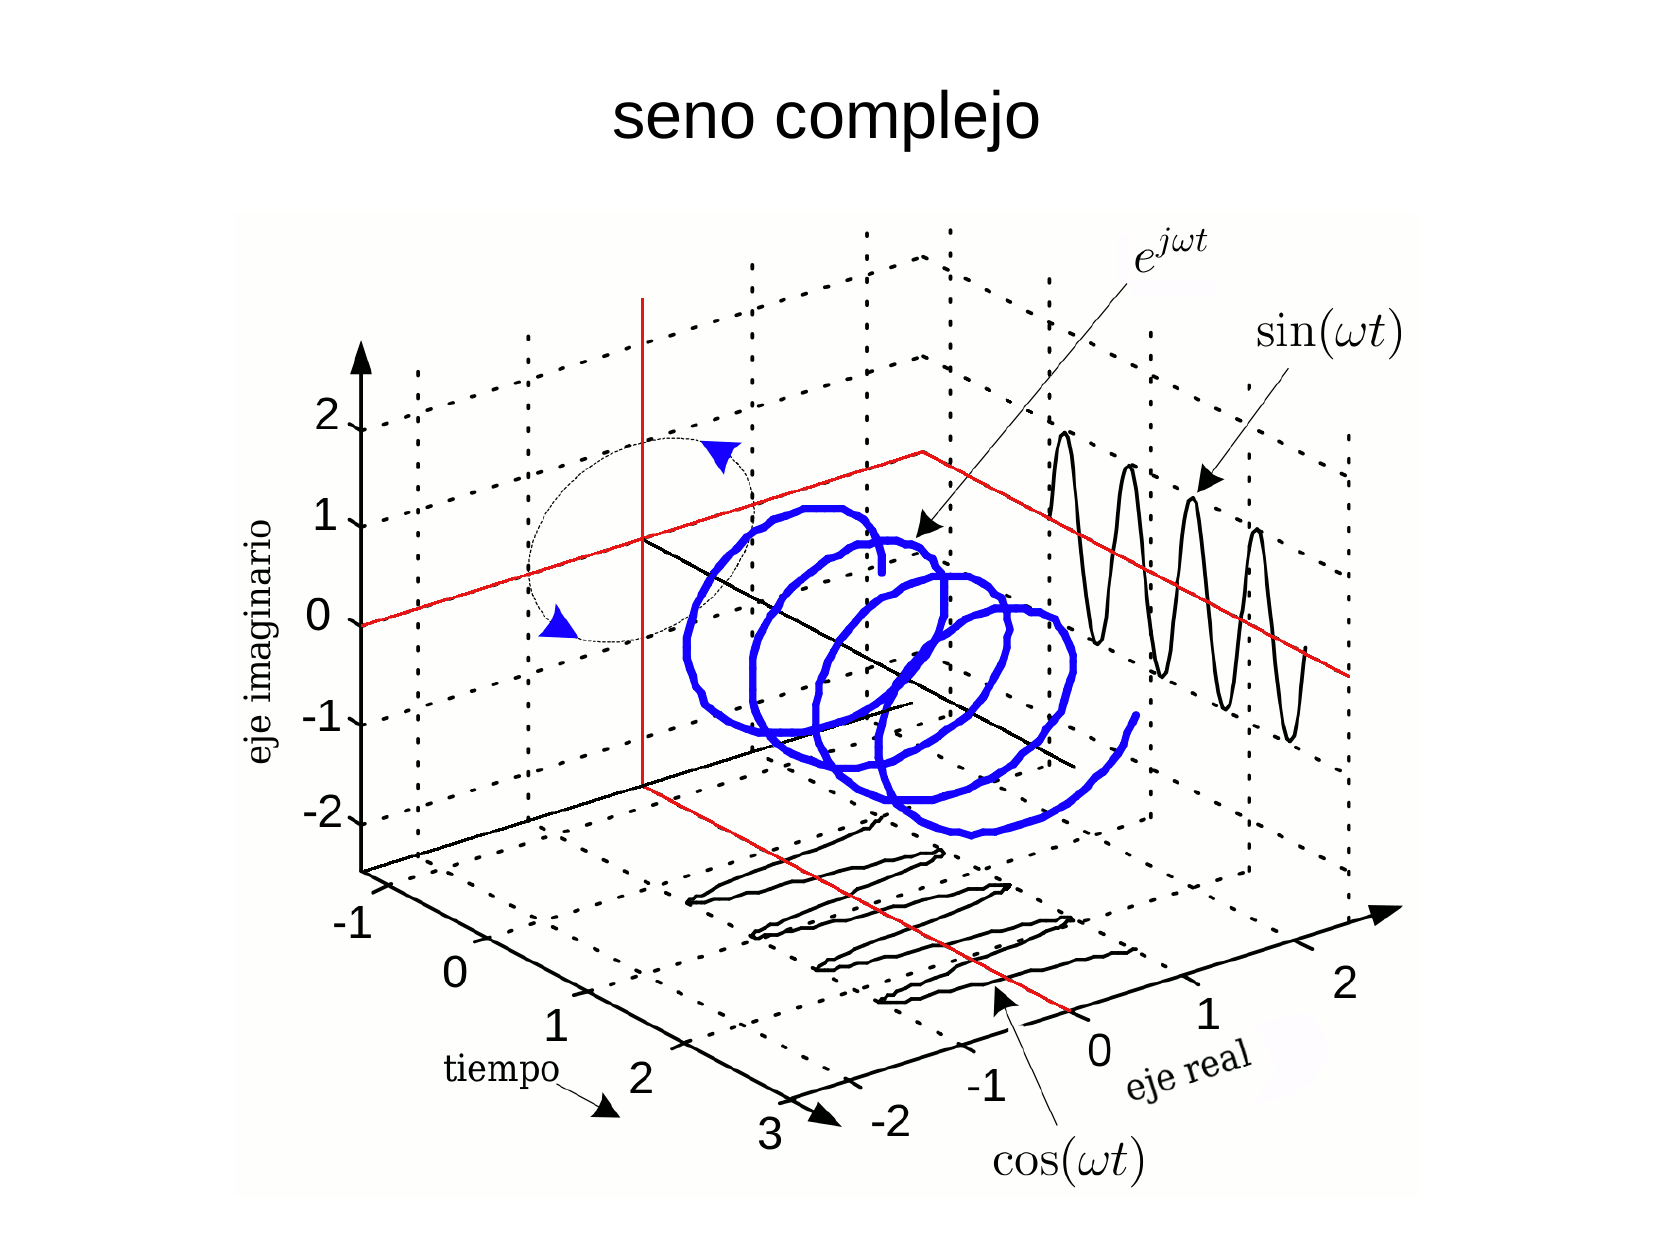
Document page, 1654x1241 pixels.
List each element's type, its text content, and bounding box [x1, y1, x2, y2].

title seno complejo [82, 35, 1571, 196]
picture [234, 212, 1419, 1197]
